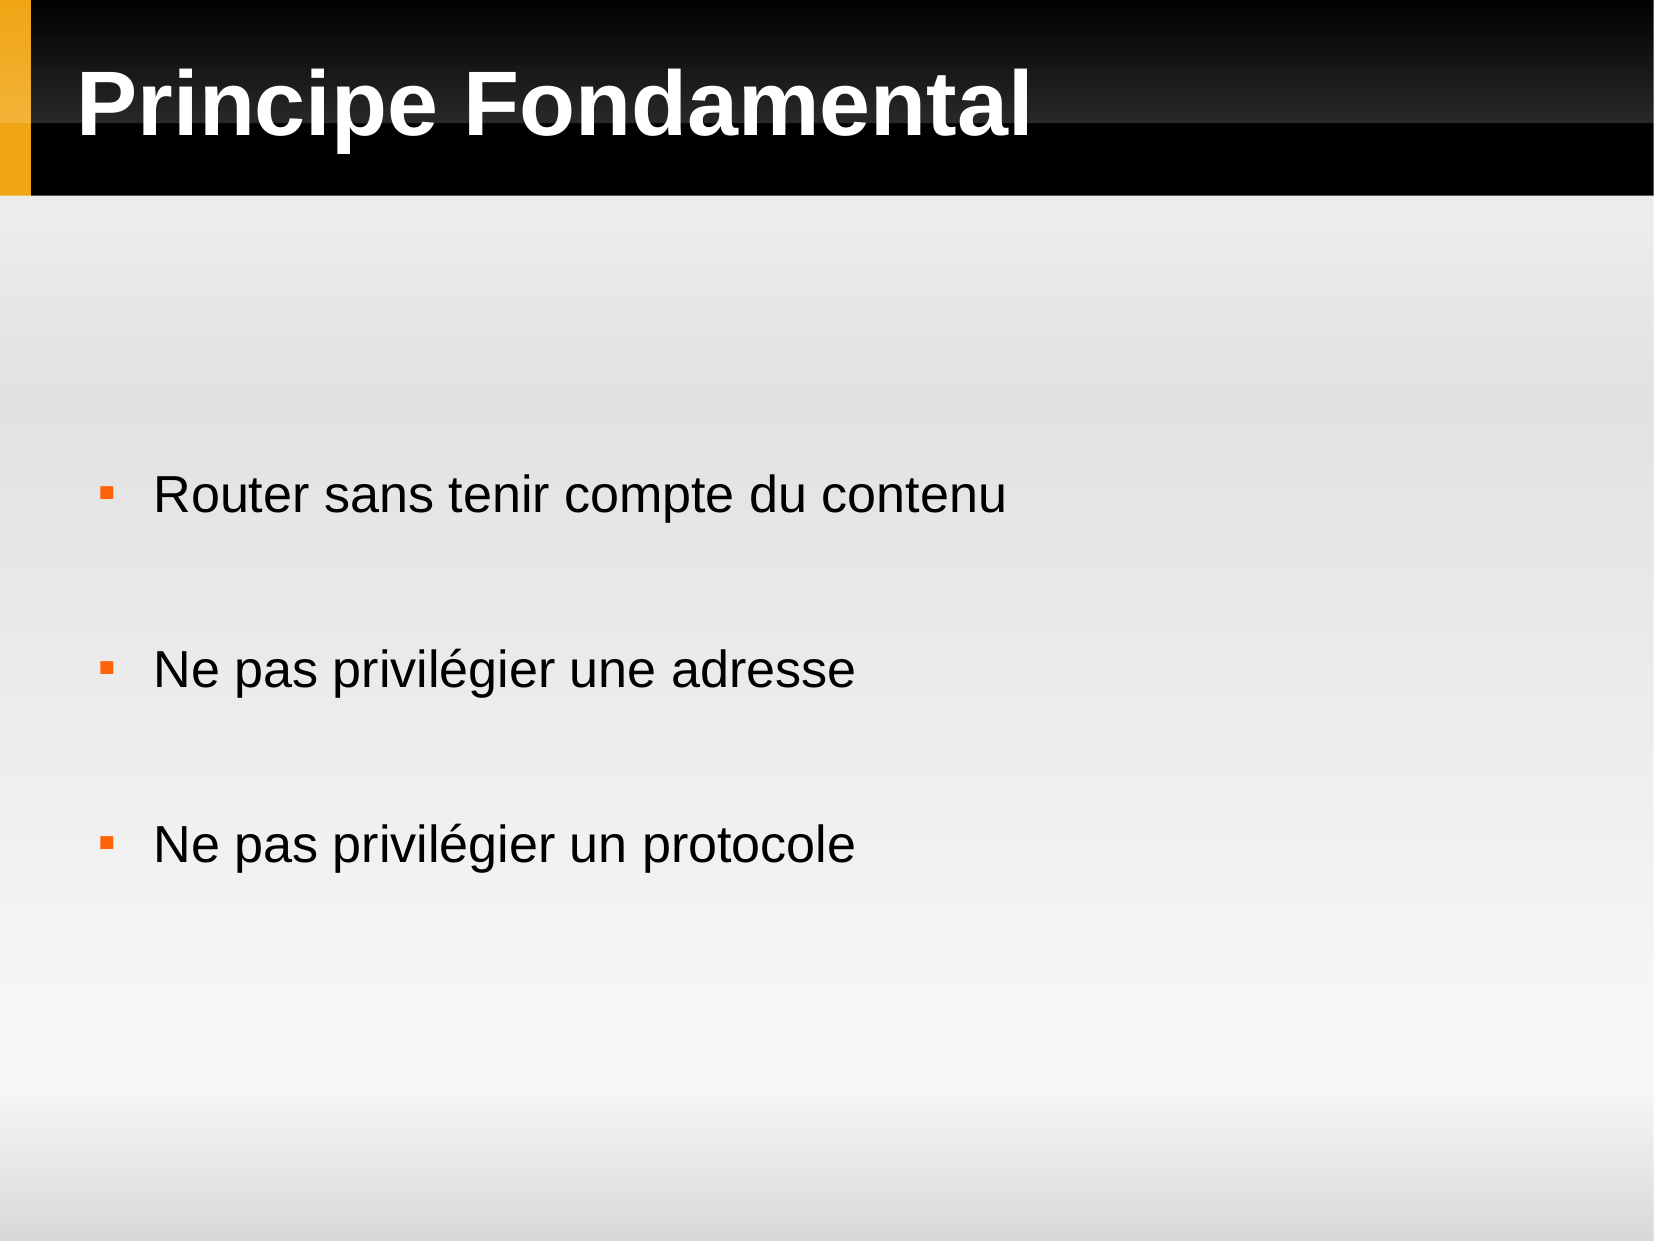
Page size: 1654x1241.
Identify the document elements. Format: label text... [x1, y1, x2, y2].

list Router sans tenir compte du contenu Ne pas privilégier une adresse Ne pas privilégier un protocole [82, 290, 1571, 1136]
picture [0, 0, 1654, 1241]
title Principe Fondamental [76, 0, 1565, 208]
